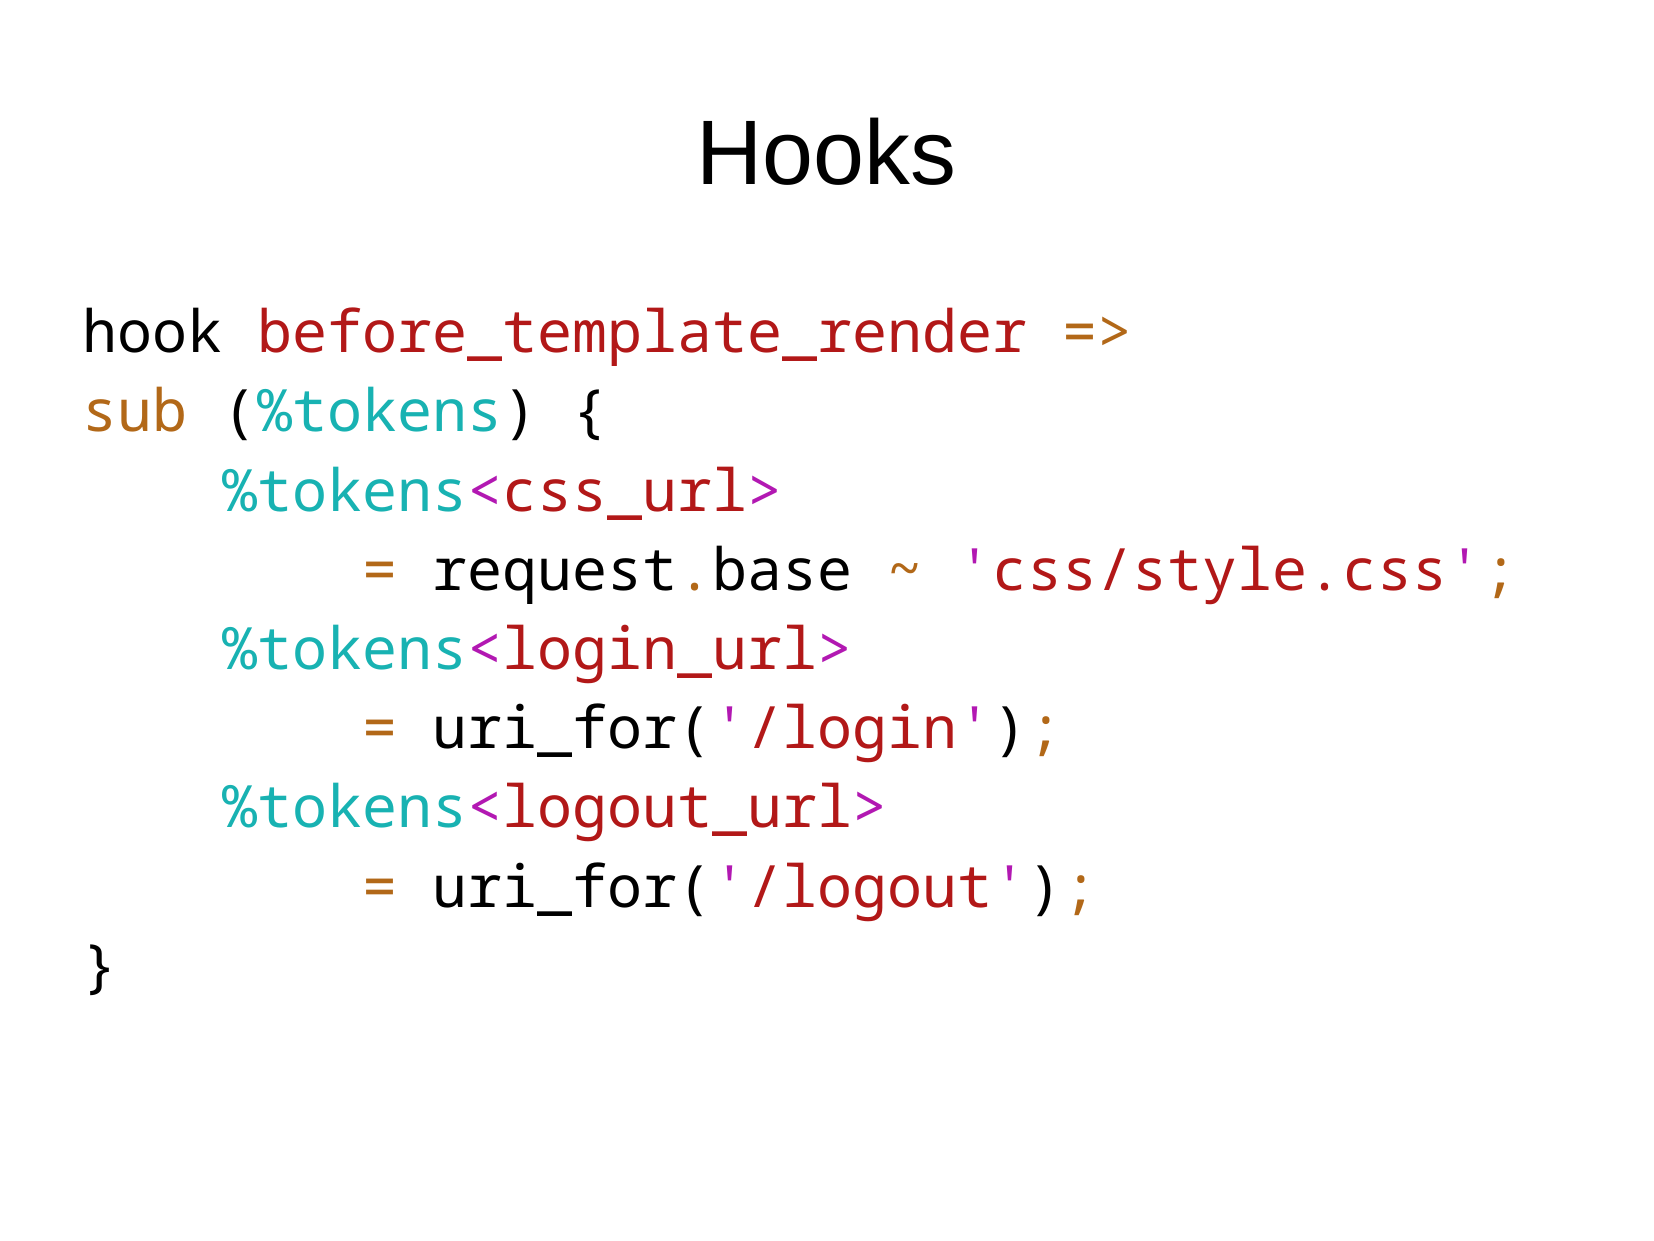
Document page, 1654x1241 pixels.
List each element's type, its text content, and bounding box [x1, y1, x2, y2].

title Hooks [82, 49, 1571, 257]
list hook before_template_render => sub (%tokens) { %tokens<css_url> = request.base ~ 'css/style.css'; %tokens<login_url> = uri_for('/login'); %tokens<logout_url> = uri_for('/logout'); } [82, 290, 1571, 1010]
